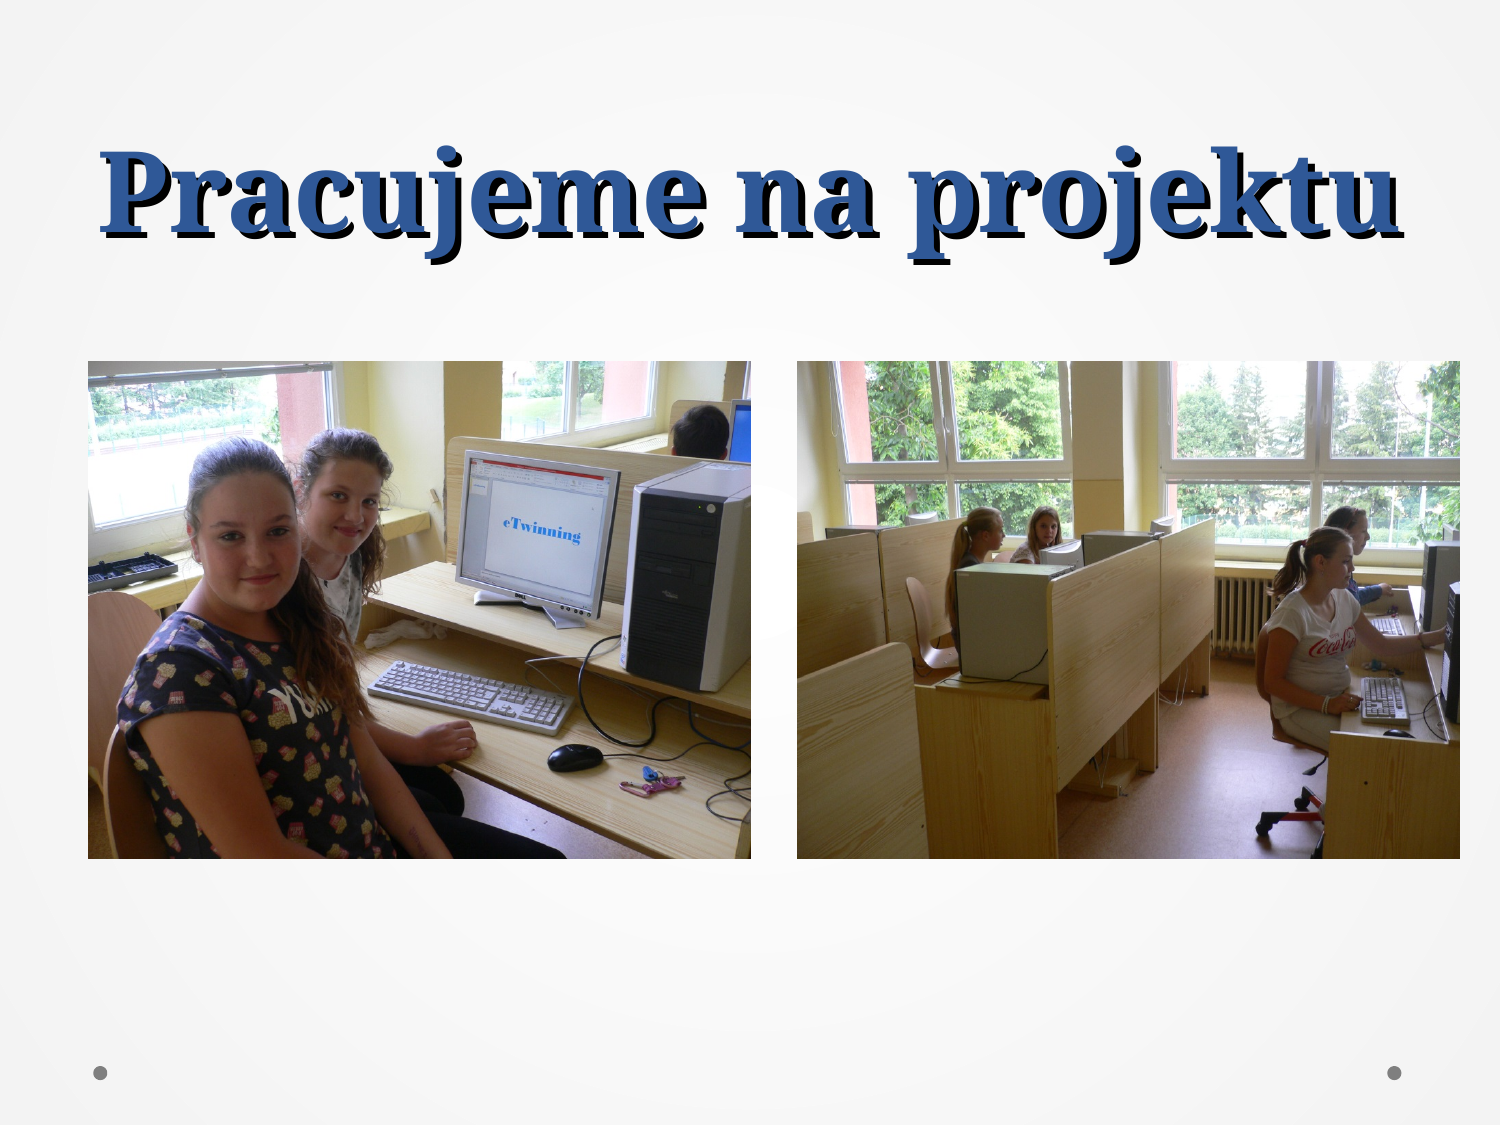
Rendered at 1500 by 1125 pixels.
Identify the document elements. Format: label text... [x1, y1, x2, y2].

picture [88, 361, 751, 859]
title Pracujeme na projektu [75, 0, 1426, 263]
picture [797, 361, 1460, 859]
